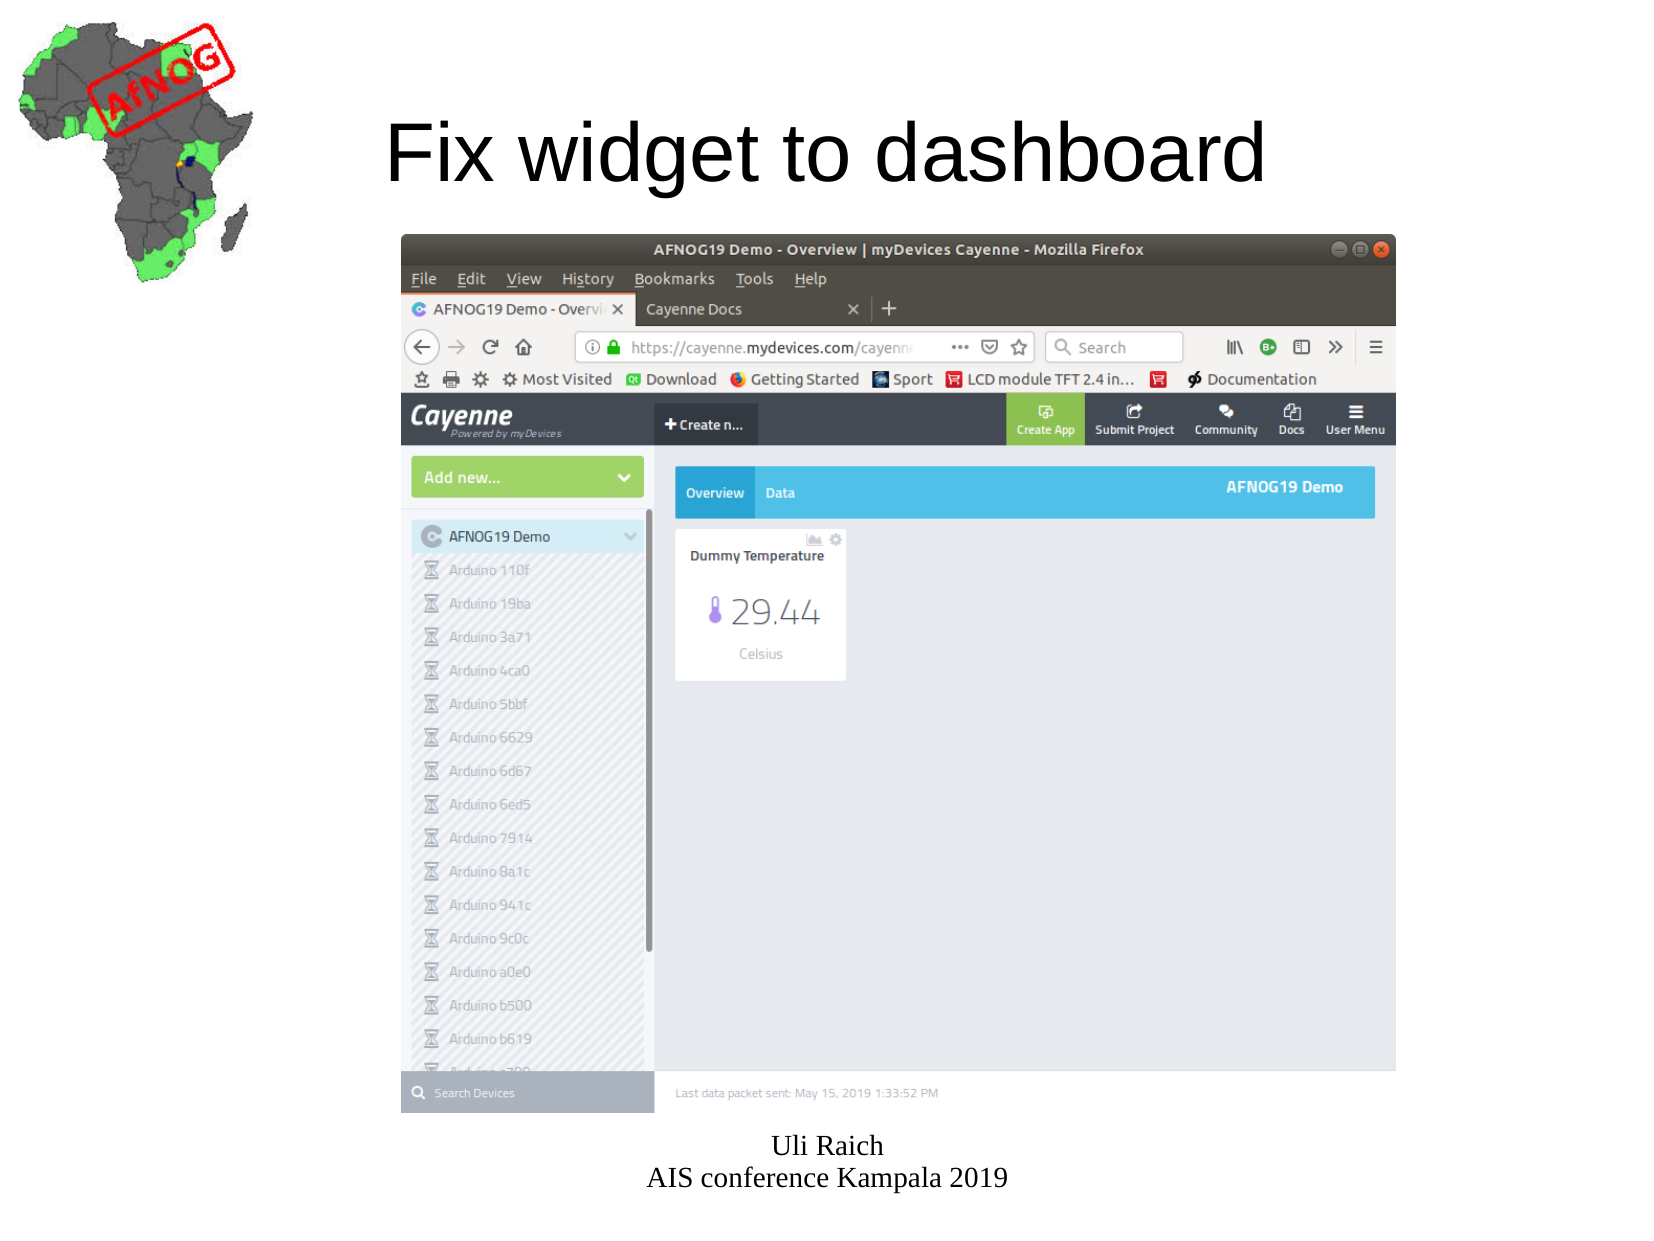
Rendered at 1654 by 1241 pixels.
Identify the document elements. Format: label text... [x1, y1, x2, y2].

title Fix widget to dashboard [82, 49, 1571, 257]
picture [401, 234, 1396, 1113]
picture [9, 0, 259, 291]
